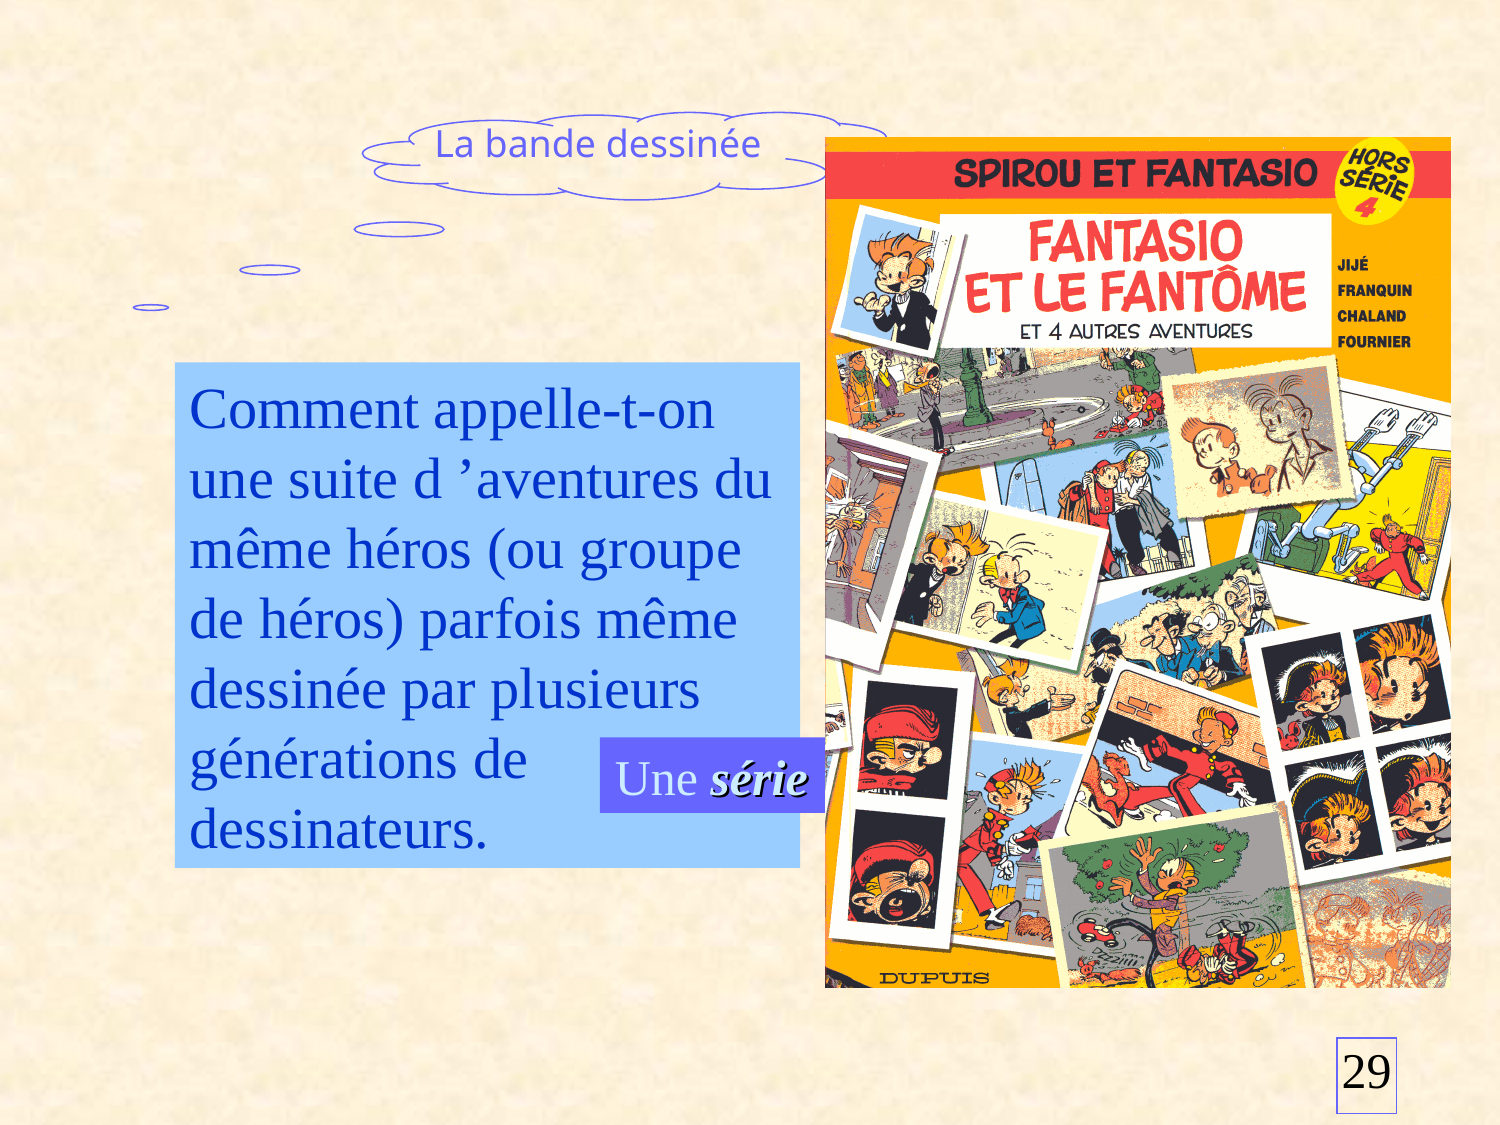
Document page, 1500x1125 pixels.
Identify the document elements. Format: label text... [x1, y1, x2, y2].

text_box Une série [599, 737, 825, 813]
text_box Comment appelle-t-on une suite d ’aventures du même héros (ou groupe de héros) parfois même dessinée par plusieurs générations de dessinateurs. [174, 362, 801, 868]
picture [0, 0, 1500, 1125]
